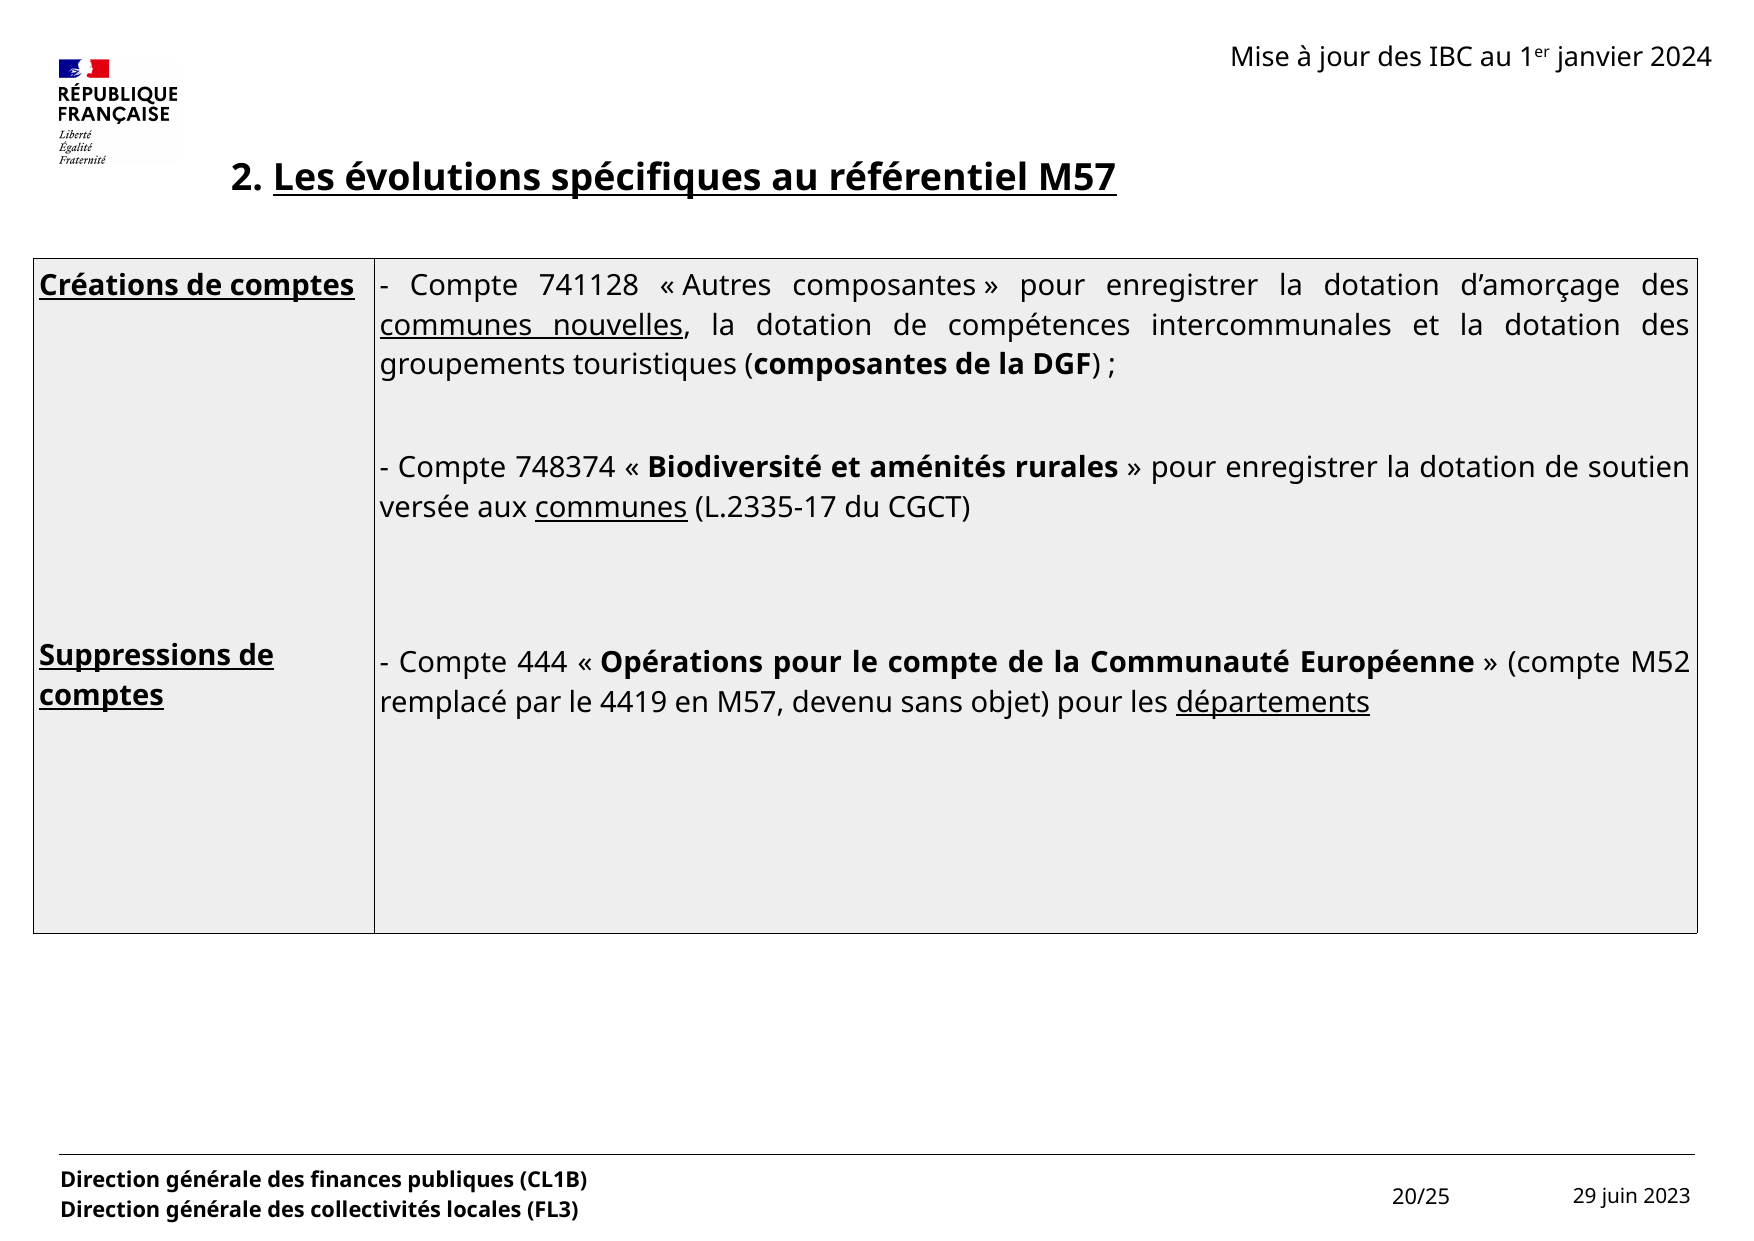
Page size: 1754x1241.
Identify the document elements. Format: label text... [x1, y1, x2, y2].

table_header Créations de comptes Suppressions de comptes [34, 259, 374, 933]
list 2. Les évolutions spécifiques au référentiel M57 [230, 150, 1526, 221]
table_header - Compte 741128 « Autres composantes » pour enregistrer la dotation d’amorçage des communes nouvelles, la dotation de compétences intercommunales et la dotation des groupements touristiques (composantes de la DGF) ; - Compte 748374 « Biodiversité et aménités rurales » pour enregistrer la dotation de soutien versée aux communes (L.2335-17 du CGCT) - Compte 444 « Opérations pour le compte de la Communauté Européenne » (compte M52 remplacé par le 4419 en M57, devenu sans objet) pour les départements [375, 259, 1697, 933]
text_box Mise à jour des IBC au 1er janvier 2024 [210, 30, 1727, 79]
picture [59, 59, 178, 164]
